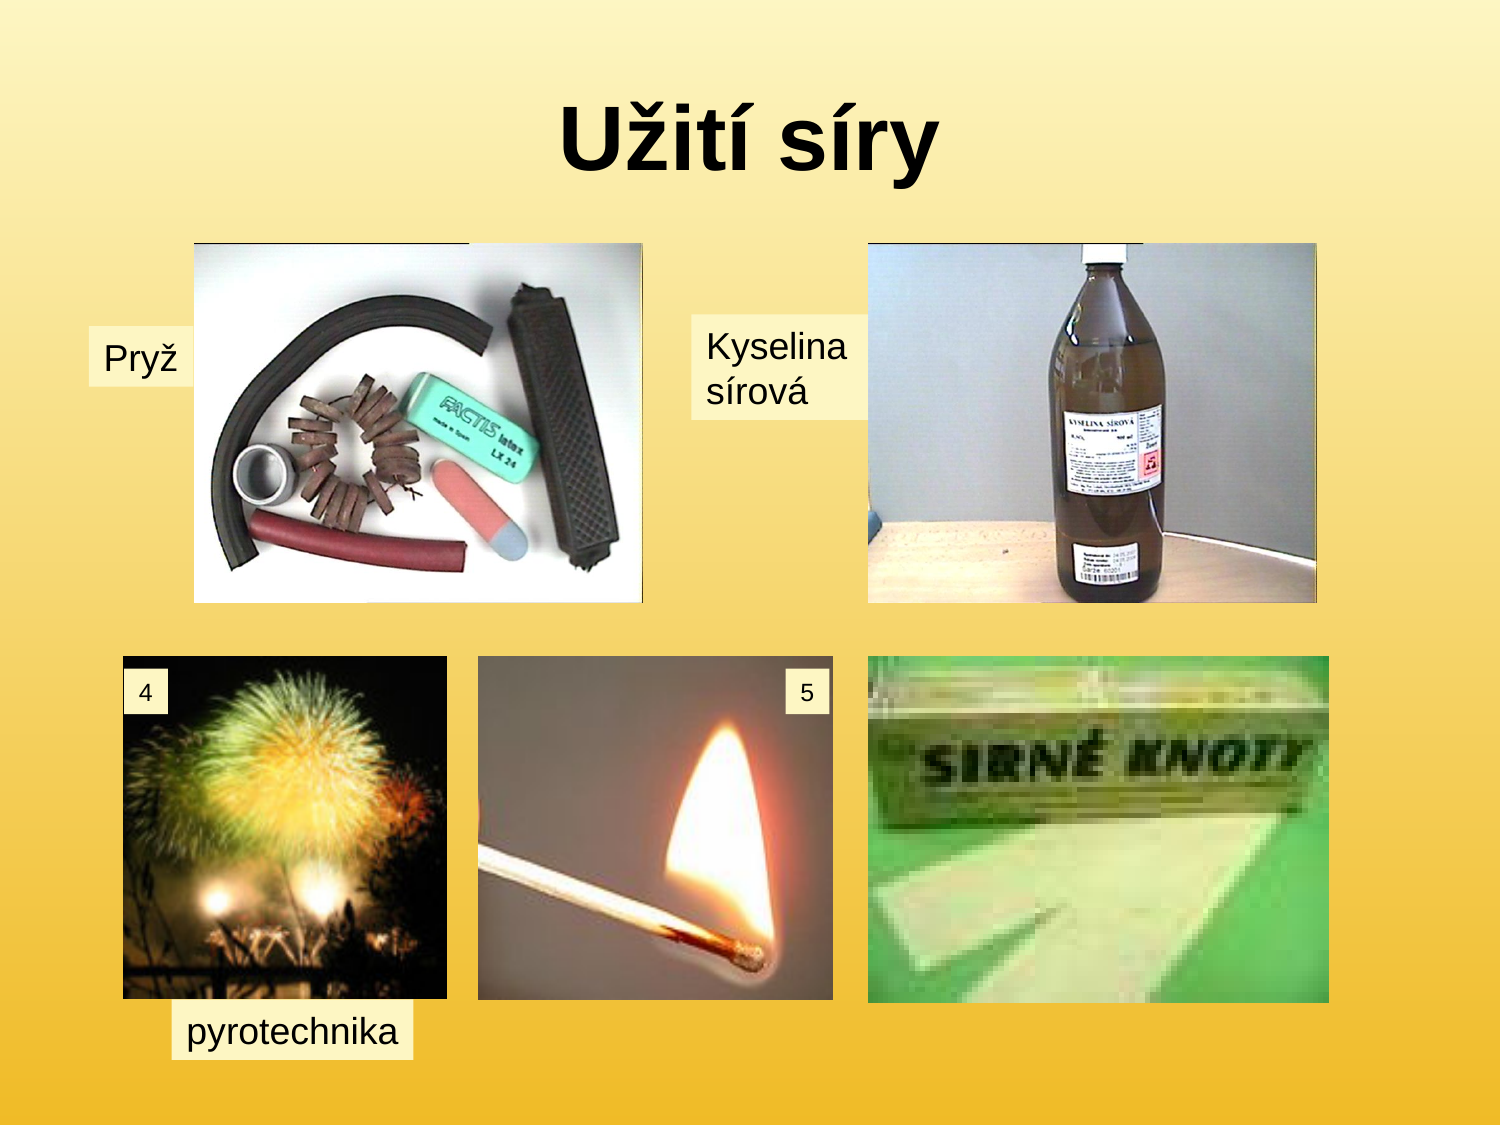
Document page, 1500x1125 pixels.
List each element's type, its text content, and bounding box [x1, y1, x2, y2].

picture [868, 243, 1317, 603]
picture [194, 243, 643, 603]
text_box Pryž [88, 326, 194, 387]
picture [868, 656, 1329, 1003]
text_box Kyselina sírová [691, 314, 868, 420]
text_box pyrotechnika [171, 999, 414, 1060]
title Užití síry [75, 45, 1426, 233]
text_box 5 [785, 668, 830, 715]
picture [123, 656, 447, 999]
picture [478, 656, 833, 1000]
text_box 4 [124, 668, 168, 715]
